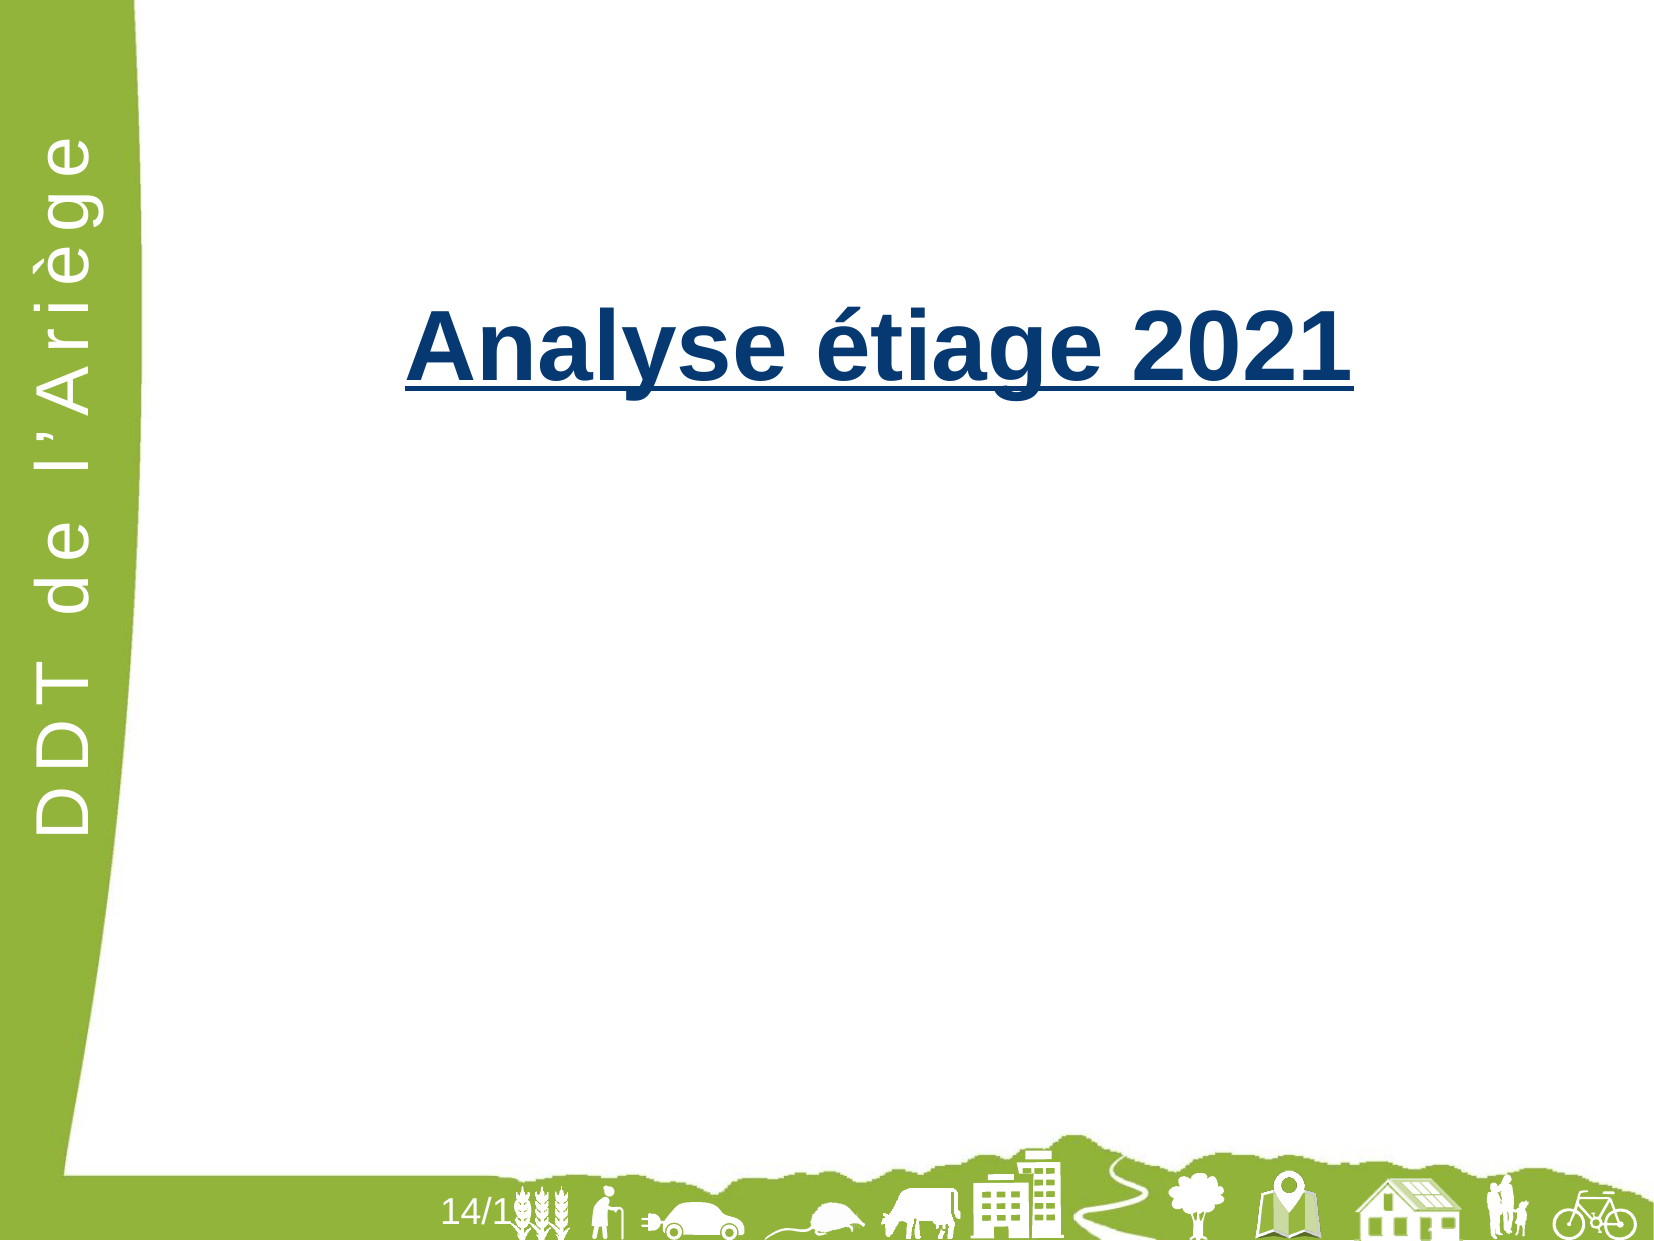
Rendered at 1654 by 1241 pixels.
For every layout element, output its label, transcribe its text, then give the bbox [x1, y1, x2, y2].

picture [670, 1229, 678, 1236]
picture [1602, 1203, 1612, 1222]
list Analyse étiage 2021 [179, 290, 1509, 1010]
picture [678, 1233, 725, 1240]
picture [0, 0, 1654, 1241]
picture [1608, 1212, 1633, 1237]
picture [1575, 1207, 1612, 1240]
picture [1608, 1214, 1617, 1223]
picture [1579, 1200, 1607, 1217]
picture [1556, 1212, 1582, 1237]
picture [726, 1229, 733, 1237]
